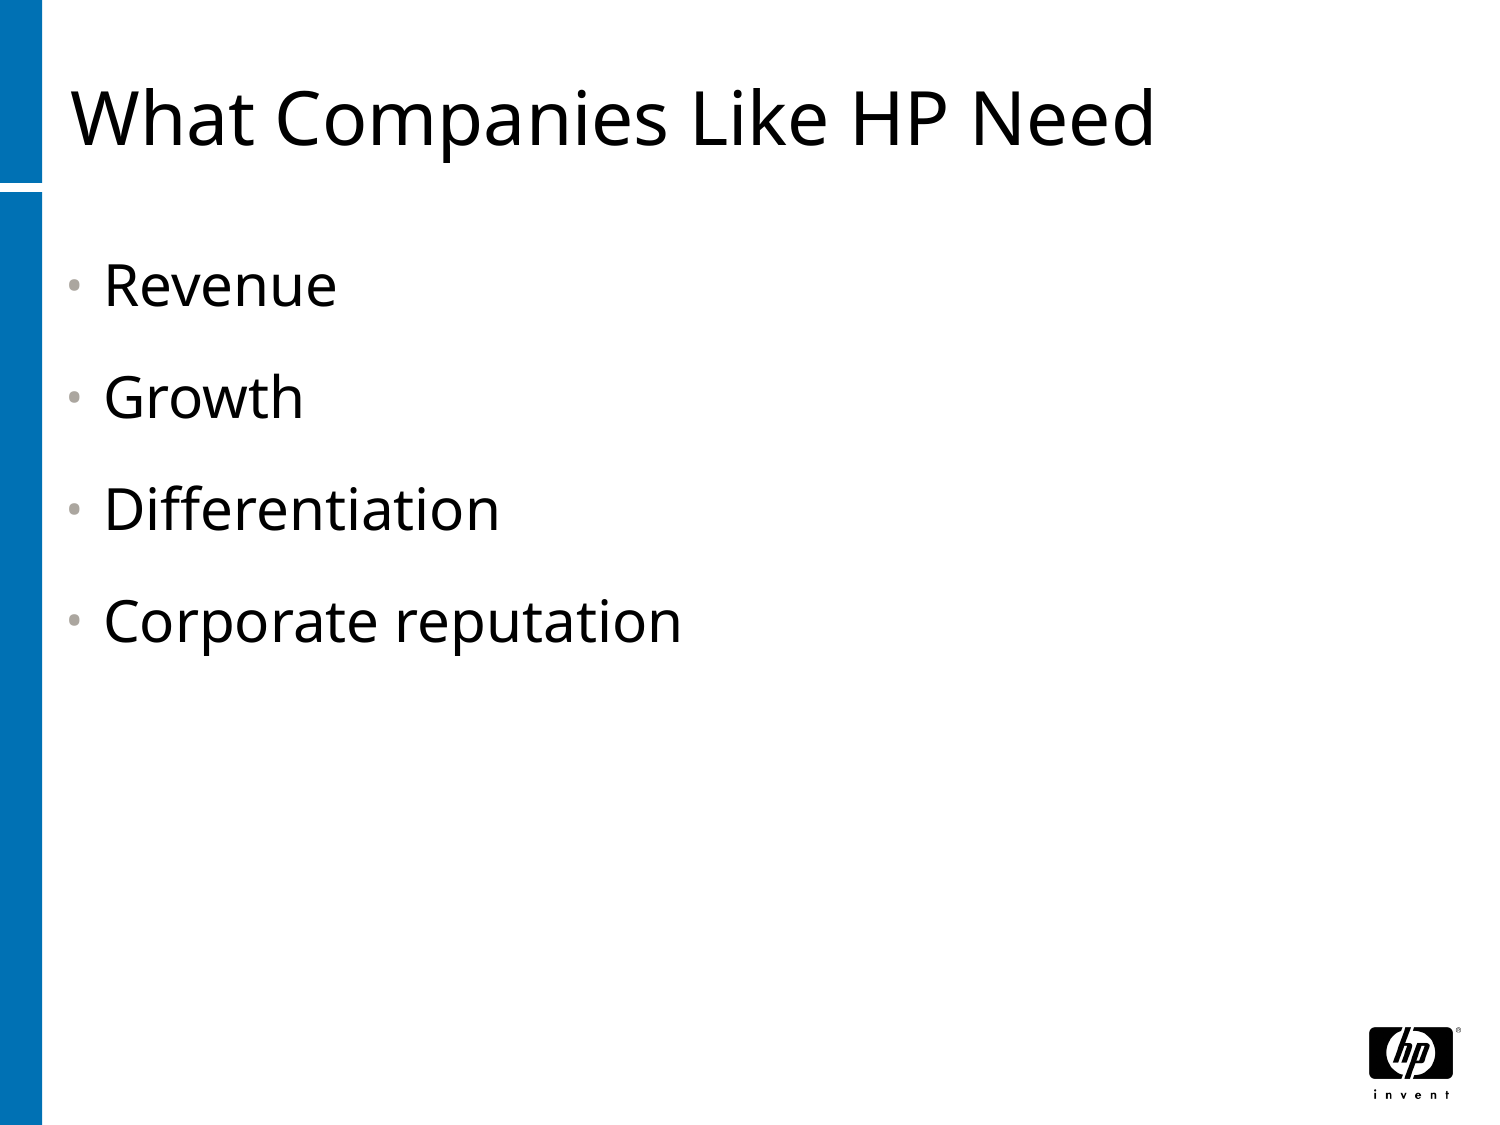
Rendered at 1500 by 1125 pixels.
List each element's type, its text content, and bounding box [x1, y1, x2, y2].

list Revenue Growth Differentiation Corporate reputation [65, 237, 1422, 981]
title What Companies Like HP Need [70, 18, 1422, 206]
picture [1369, 1027, 1461, 1099]
